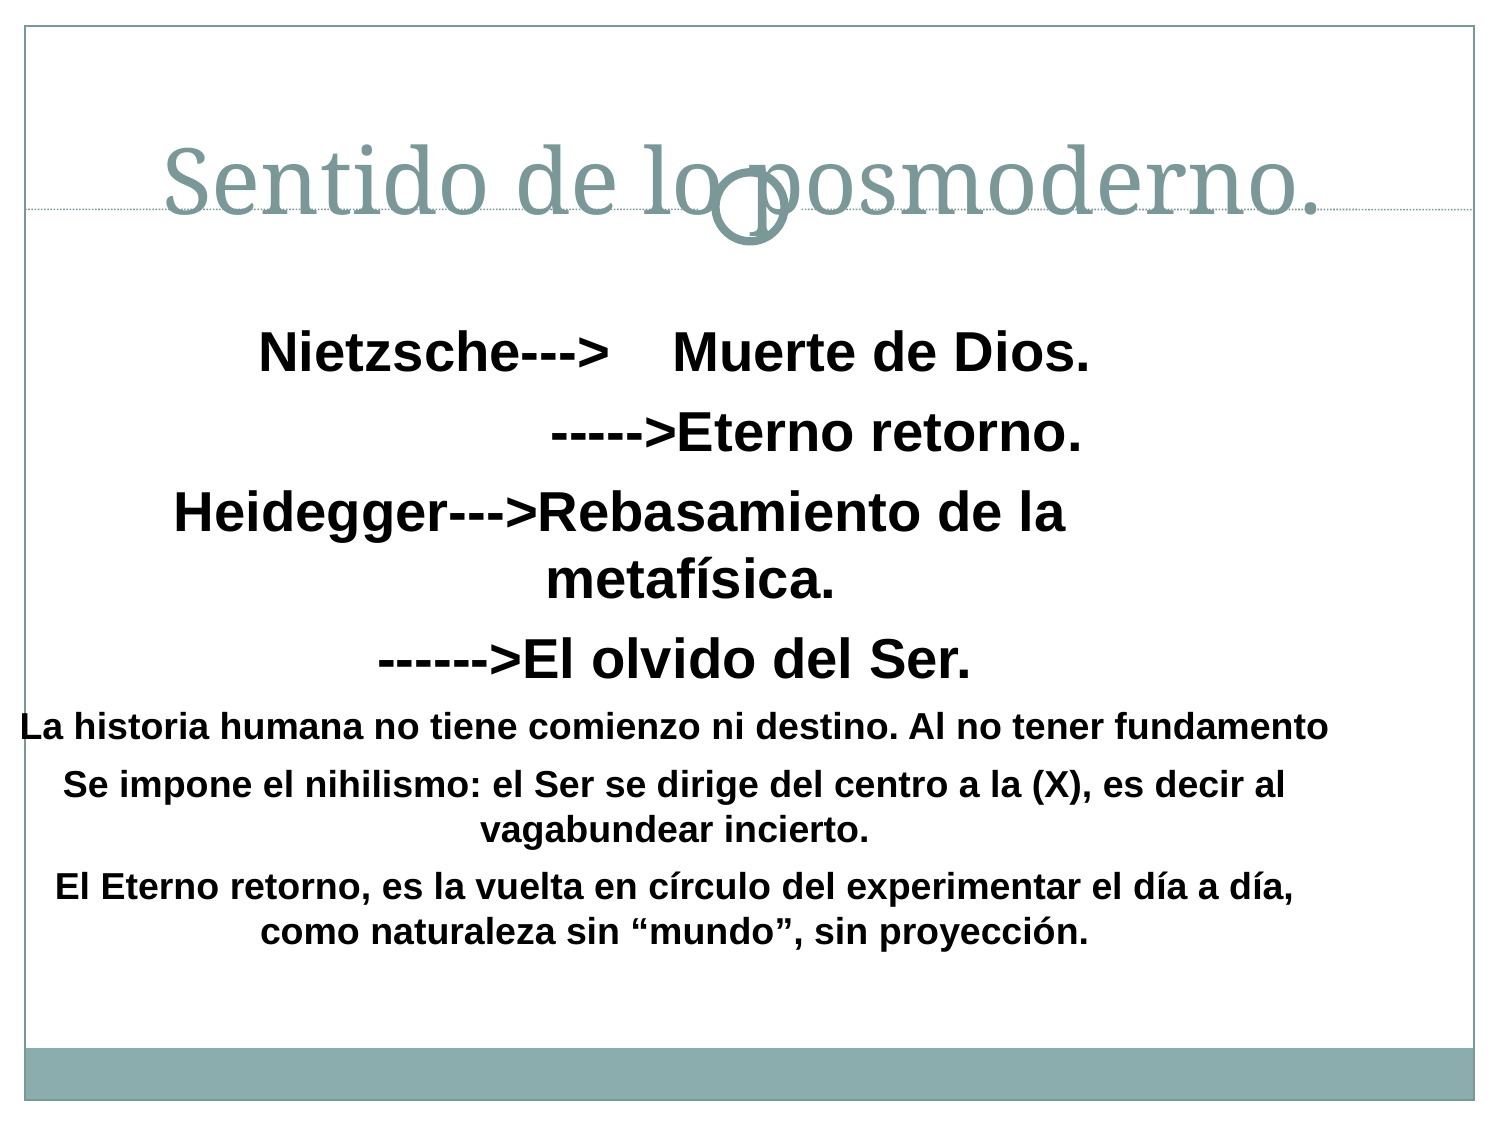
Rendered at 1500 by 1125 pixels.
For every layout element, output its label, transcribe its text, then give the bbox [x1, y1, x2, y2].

subtitle Nietzsche---> Muerte de Dios. ----->Eterno retorno. Heidegger--->Rebasamiento de la metafísica. ------>El olvido del Ser. La historia humana no tiene comienzo ni destino. Al no tener fundamento Se impone el nihilismo: el Ser se dirige del centro a la (X), es decir al vagabundear incierto. El Eterno retorno, es la vuelta en círculo del experimentar el día a día, como naturaleza sin “mundo”, sin proyección. [0, 269, 1351, 998]
title Sentido de lo posmoderno. [0, 121, 1351, 233]
